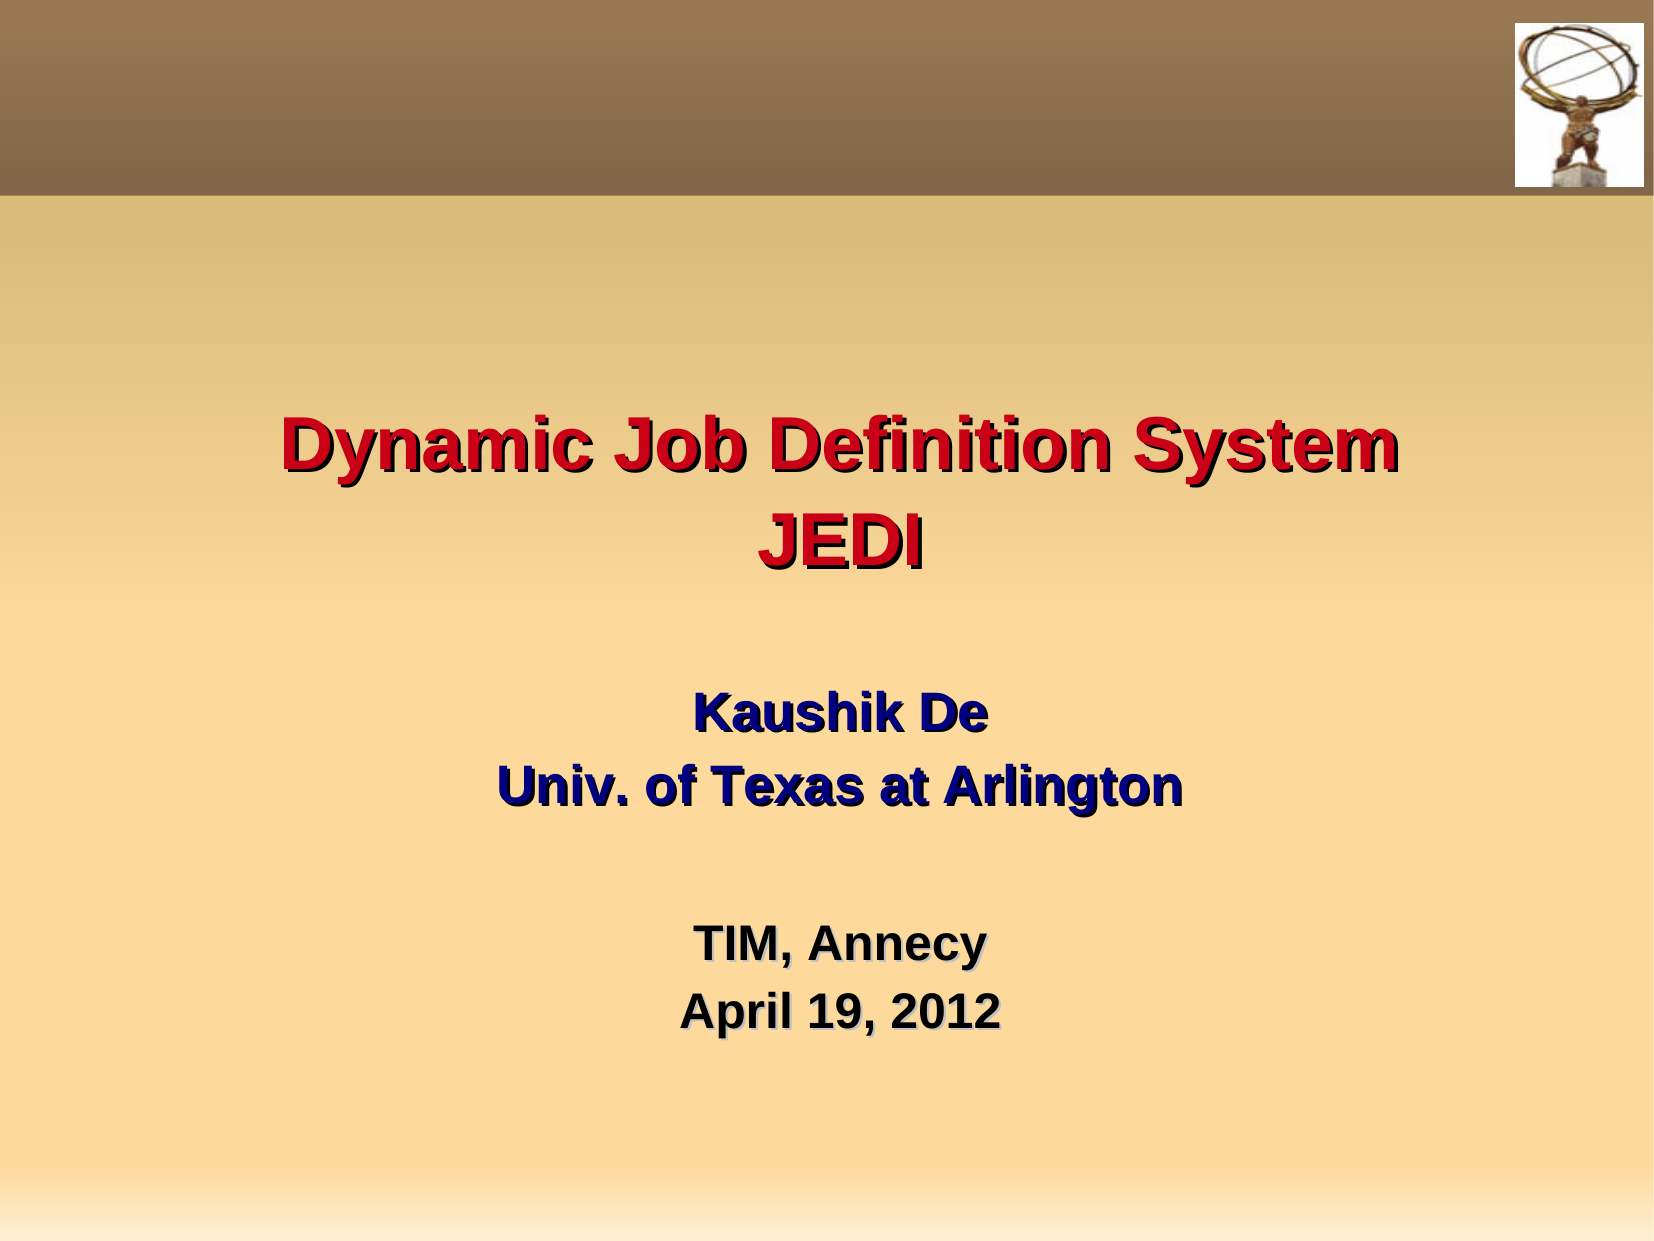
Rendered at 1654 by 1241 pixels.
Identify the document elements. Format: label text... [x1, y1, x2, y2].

picture [0, 0, 1654, 1241]
subtitle Dynamic Job Definition System JEDI Kaushik De Univ. of Texas at Arlington TIM, Annecy April 19, 2012 [91, 270, 1590, 1171]
